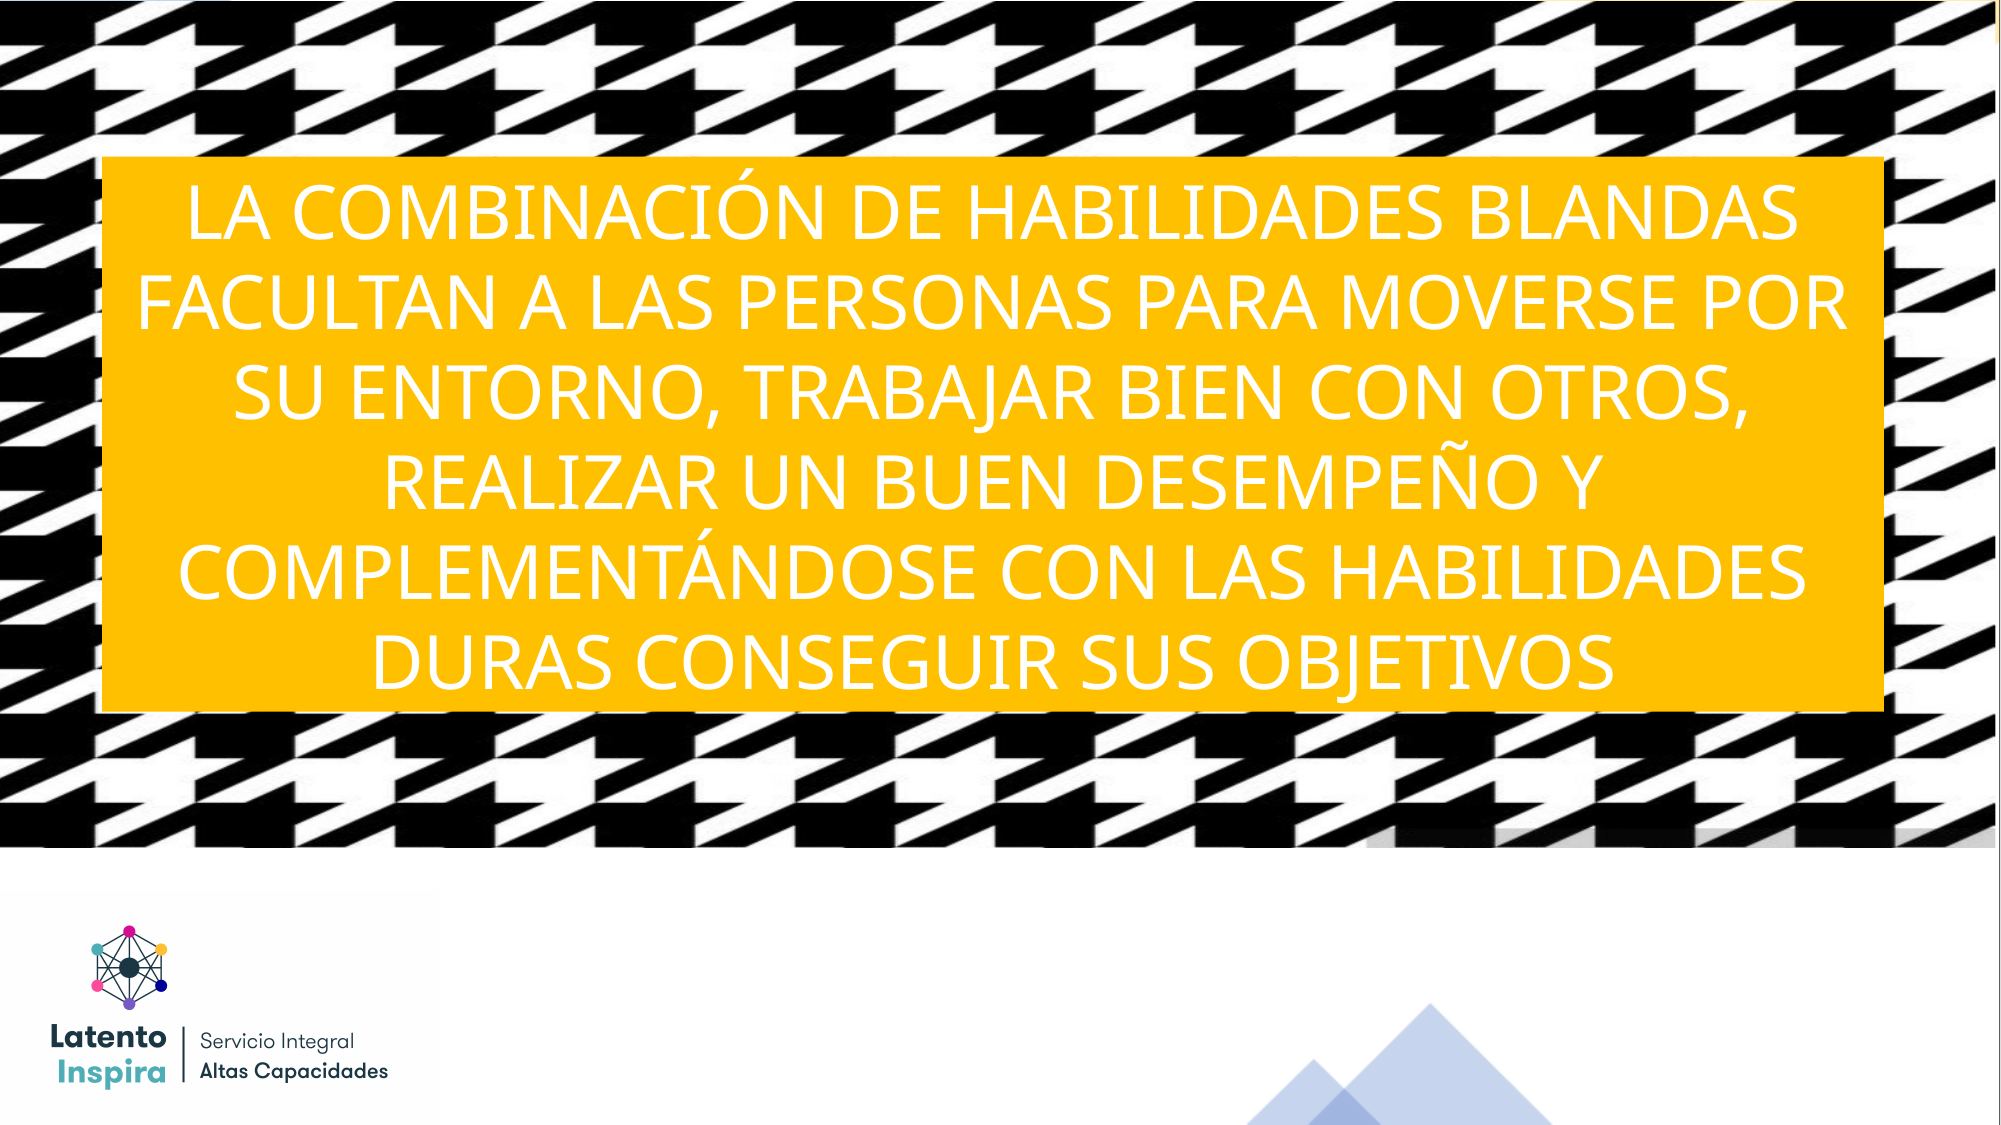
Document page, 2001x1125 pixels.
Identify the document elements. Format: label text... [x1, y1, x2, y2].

text_box LA COMBINACIÓN DE HABILIDADES BLANDAS FACULTAN A LAS PERSONAS PARA MOVERSE POR SU ENTORNO, TRABAJAR BIEN CON OTROS, REALIZAR UN BUEN DESEMPEÑO Y COMPLEMENTÁNDOSE CON LAS HABILIDADES DURAS CONSEGUIR SUS OBJETIVOS [102, 156, 1884, 712]
picture [0, 0, 2001, 1125]
